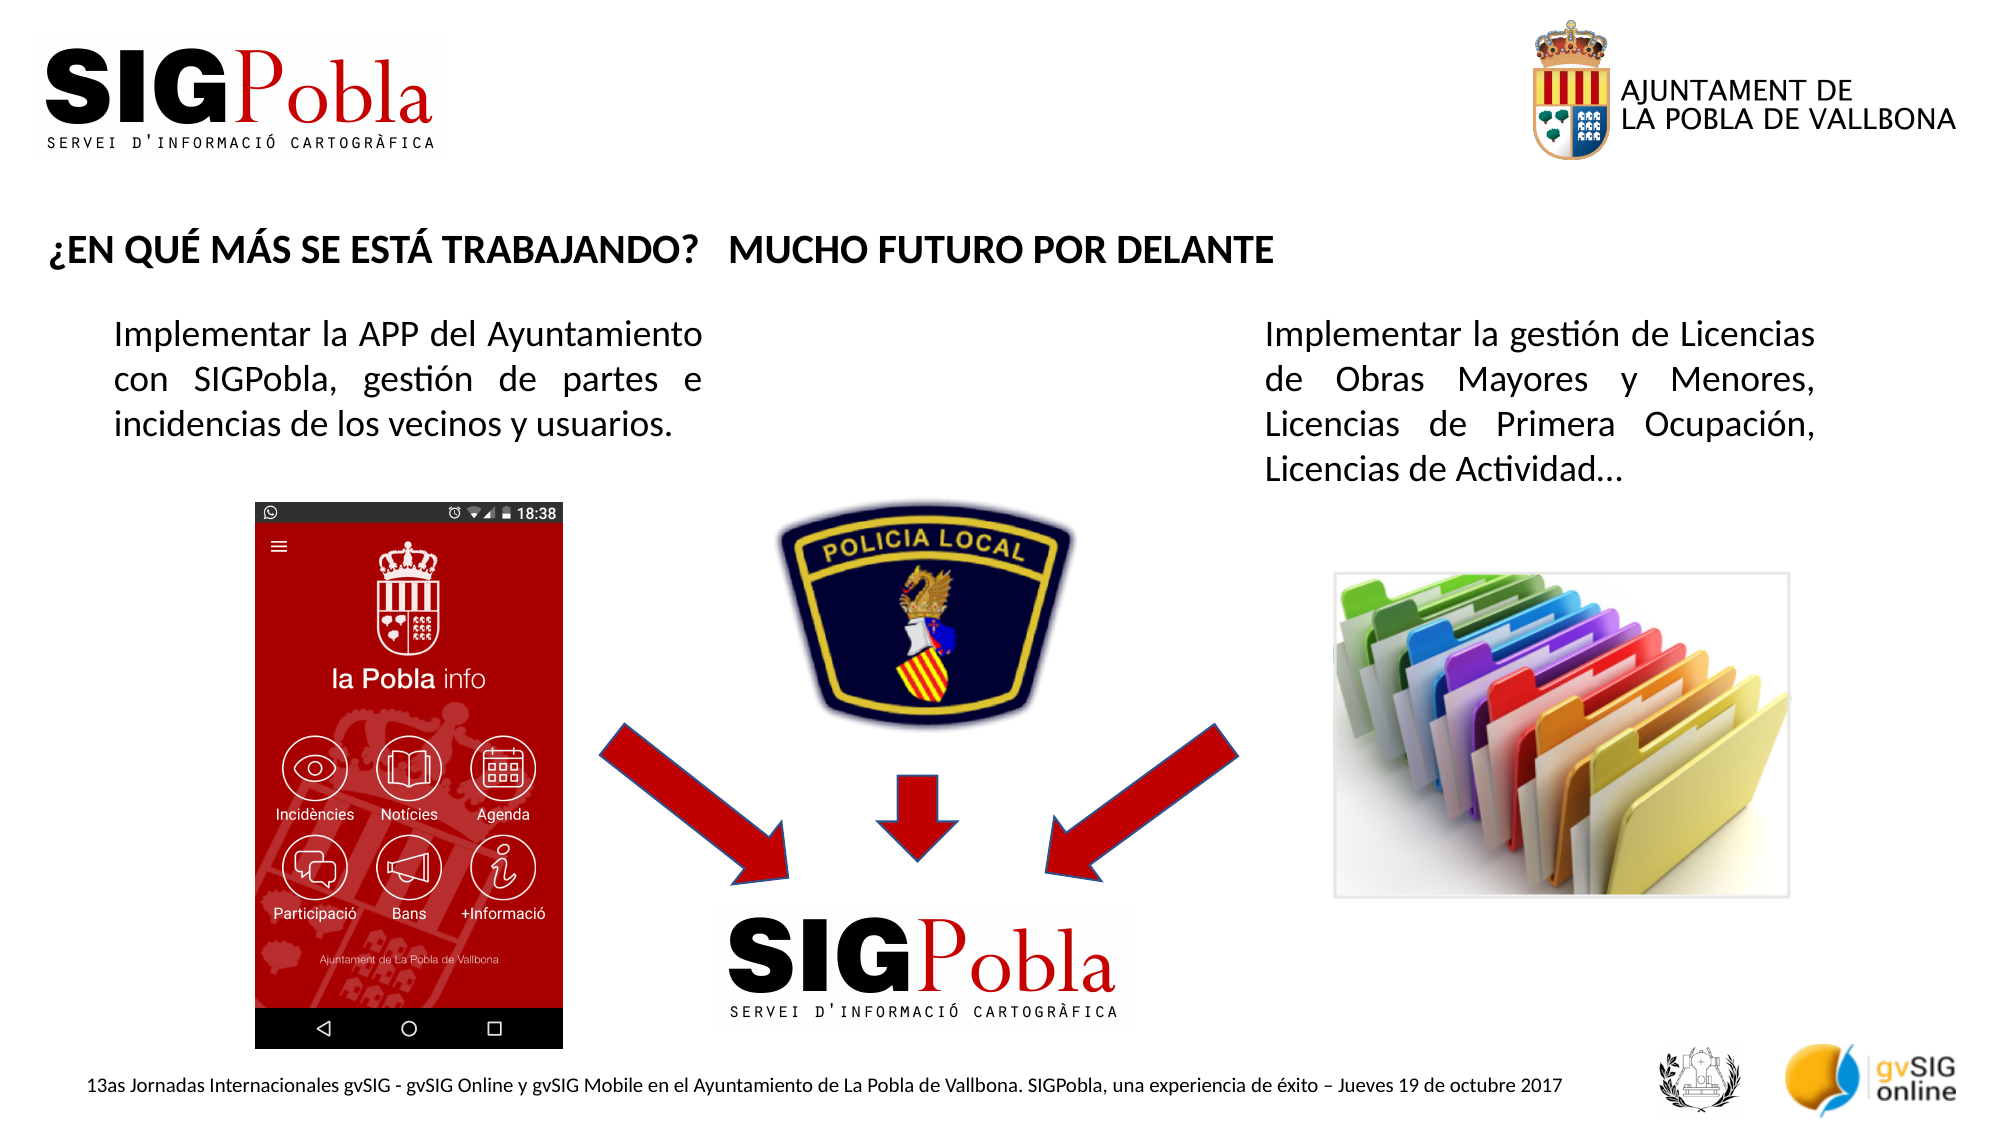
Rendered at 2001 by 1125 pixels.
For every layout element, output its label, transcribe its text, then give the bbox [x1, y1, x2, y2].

picture [32, 35, 449, 161]
text_box [1045, 724, 1239, 882]
picture [1533, 20, 1956, 161]
text_box ¿en qué más se está trabajando? Mucho futuro por delante [32, 213, 1308, 280]
picture [715, 904, 1132, 1030]
picture [255, 502, 563, 1049]
picture [1333, 571, 1792, 900]
text_box 13as Jornadas Internacionales gvSIG - gvSIG Online y gvSIG Mobile en el Ayuntamiento de La Pobla de Vallbona. SIGPobla, una experiencia de éxito – Jueves 19 de octubre 2017 [71, 1063, 1593, 1105]
text_box Implementar la gestión de Licencias de Obras Mayores y Menores, Licencias de Primera Ocupación, Licencias de Actividad… [1249, 301, 1870, 499]
picture [1785, 1044, 1956, 1118]
text_box [599, 723, 789, 885]
picture [1656, 1044, 1745, 1117]
text_box Implementar la APP del Ayuntamiento con SIGPobla, gestión de partes e incidencias de los vecinos y usuarios. [98, 301, 719, 454]
text_box [877, 775, 958, 862]
picture [764, 492, 1084, 740]
